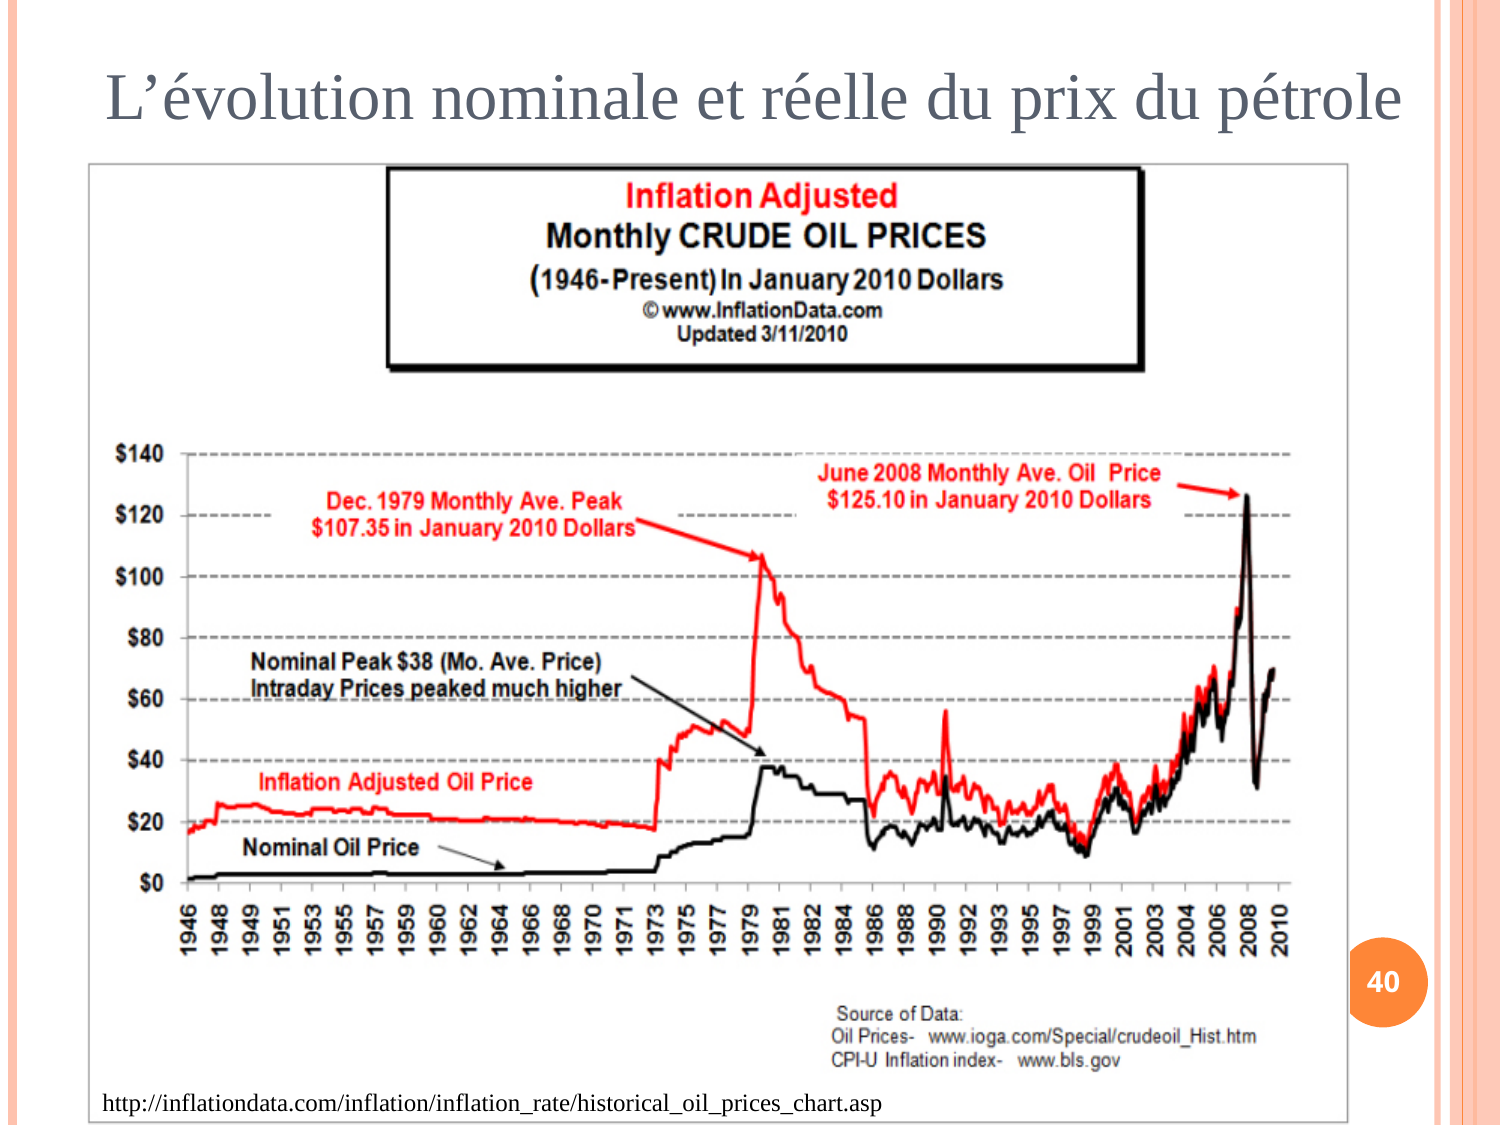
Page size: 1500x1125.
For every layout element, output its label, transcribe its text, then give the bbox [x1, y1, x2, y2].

slide_number <numéro> [1350, 940, 1434, 1027]
text_box L’évolution nominale et réelle du prix du pétrole [41, 37, 1471, 149]
text_box http://inflationdata.com/inflation/inflation_rate/historical_oil_prices_chart.asp [87, 1079, 1250, 1125]
picture [87, 162, 1350, 1125]
